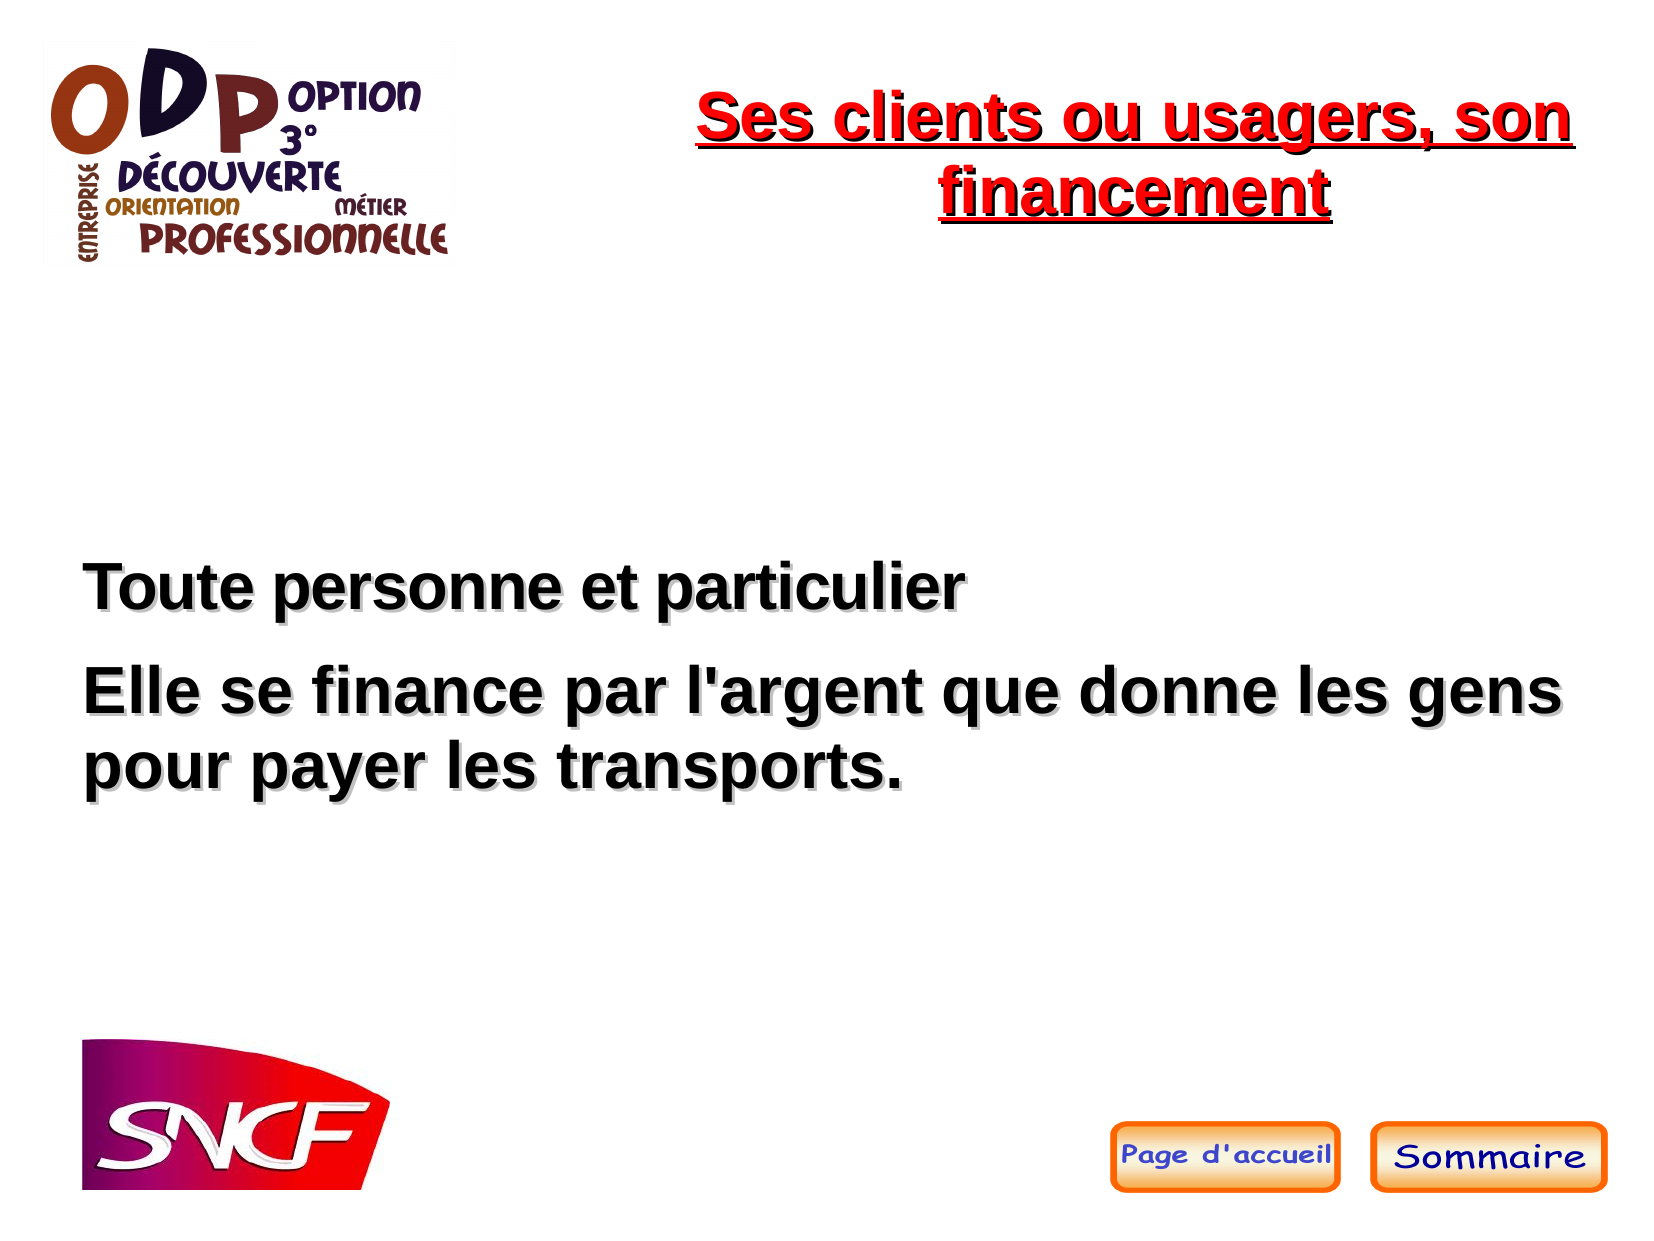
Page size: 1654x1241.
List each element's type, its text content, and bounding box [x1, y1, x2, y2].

picture [1110, 1121, 1341, 1193]
picture [82, 1039, 390, 1190]
picture [43, 41, 455, 266]
title Ses clients ou usagers, son financement [637, 49, 1630, 257]
list Toute personne et particulier Elle se finance par l'argent que donne les gens pour payer les transports. [82, 549, 1619, 880]
picture [1370, 1121, 1608, 1193]
